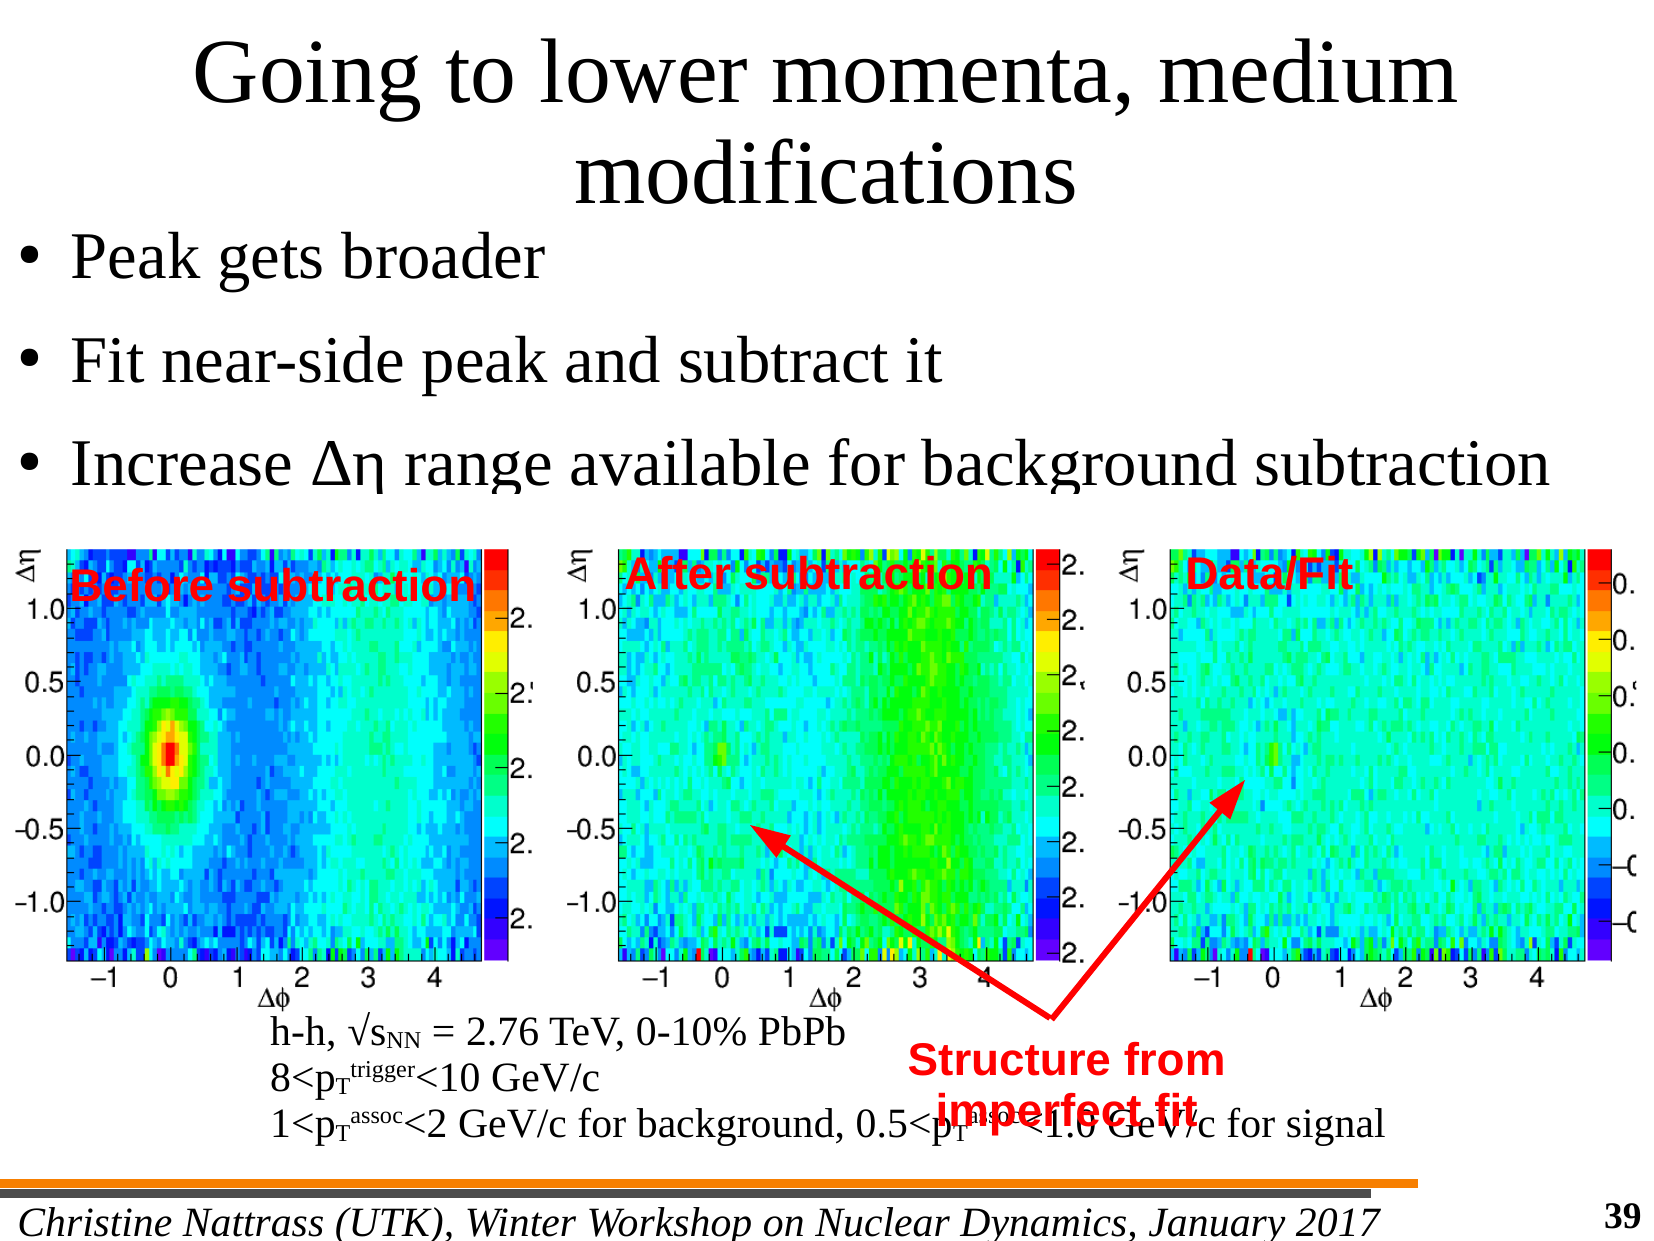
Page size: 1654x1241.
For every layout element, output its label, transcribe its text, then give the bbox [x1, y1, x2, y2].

list Peak gets broader Fit near-side peak and subtract it Increase Δη range available for background subtraction [0, 219, 1636, 494]
text_box Before subtraction [54, 552, 535, 670]
text_box Structure from imperfect fit [826, 1026, 1307, 1144]
title Going to lower momenta, medium modifications [82, 20, 1571, 219]
text_box After subtraction [609, 540, 1090, 658]
text_box h-h, √sNN = 2.76 TeV, 0-10% PbPb 8<pTtrigger<10 GeV/c 1<pTassoc<2 GeV/c for background, 0.5<pTassoc<1.0 GeV/c for signal [255, 1000, 1627, 1209]
picture [0, 494, 1654, 1018]
text_box Data/Fit [1170, 540, 1651, 658]
